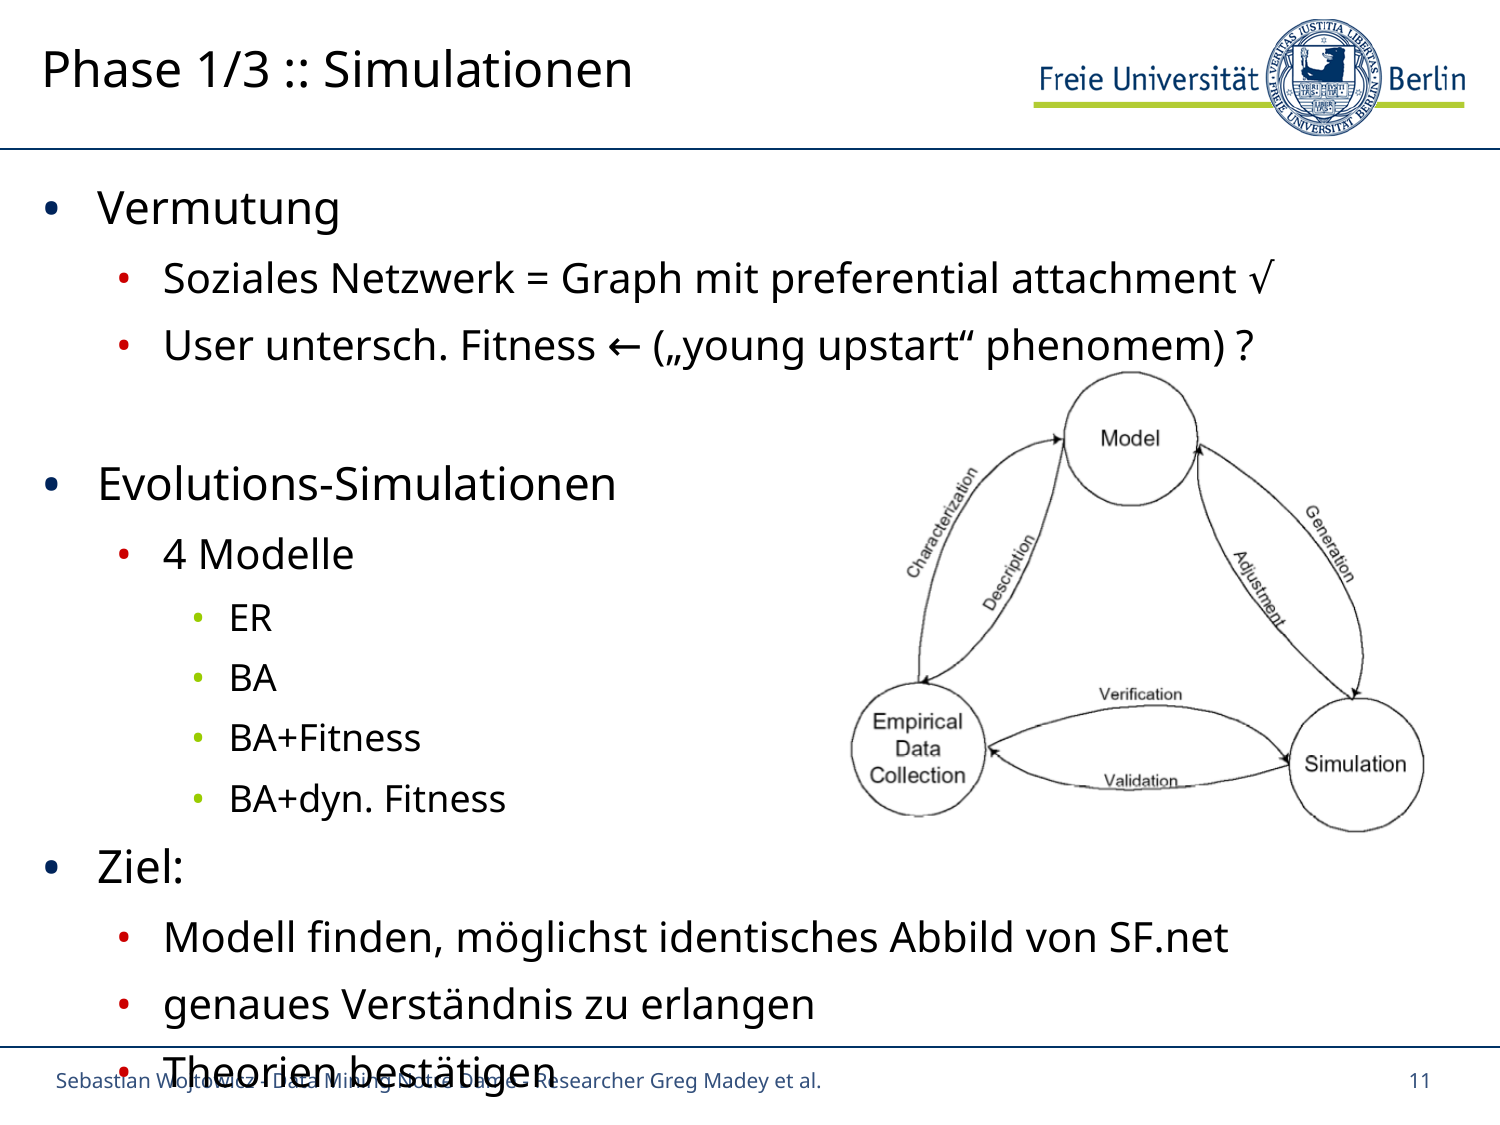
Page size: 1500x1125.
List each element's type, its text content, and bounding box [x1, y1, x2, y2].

list Vermutung Soziales Netzwerk = Graph mit preferential attachment √ User untersch. Fitness ← („young upstart“ phenomem) ? Evolutions-Simulationen 4 Modelle ER BA BA+Fitness BA+dyn. Fitness Ziel: Modell finden, möglichst identisches Abbild von SF.net genaues Verständnis zu erlangen Theorien bestätigen [41, 175, 1447, 1091]
title Phase 1/3 :: Simulationen [41, 0, 1016, 138]
picture [1033, 19, 1470, 137]
